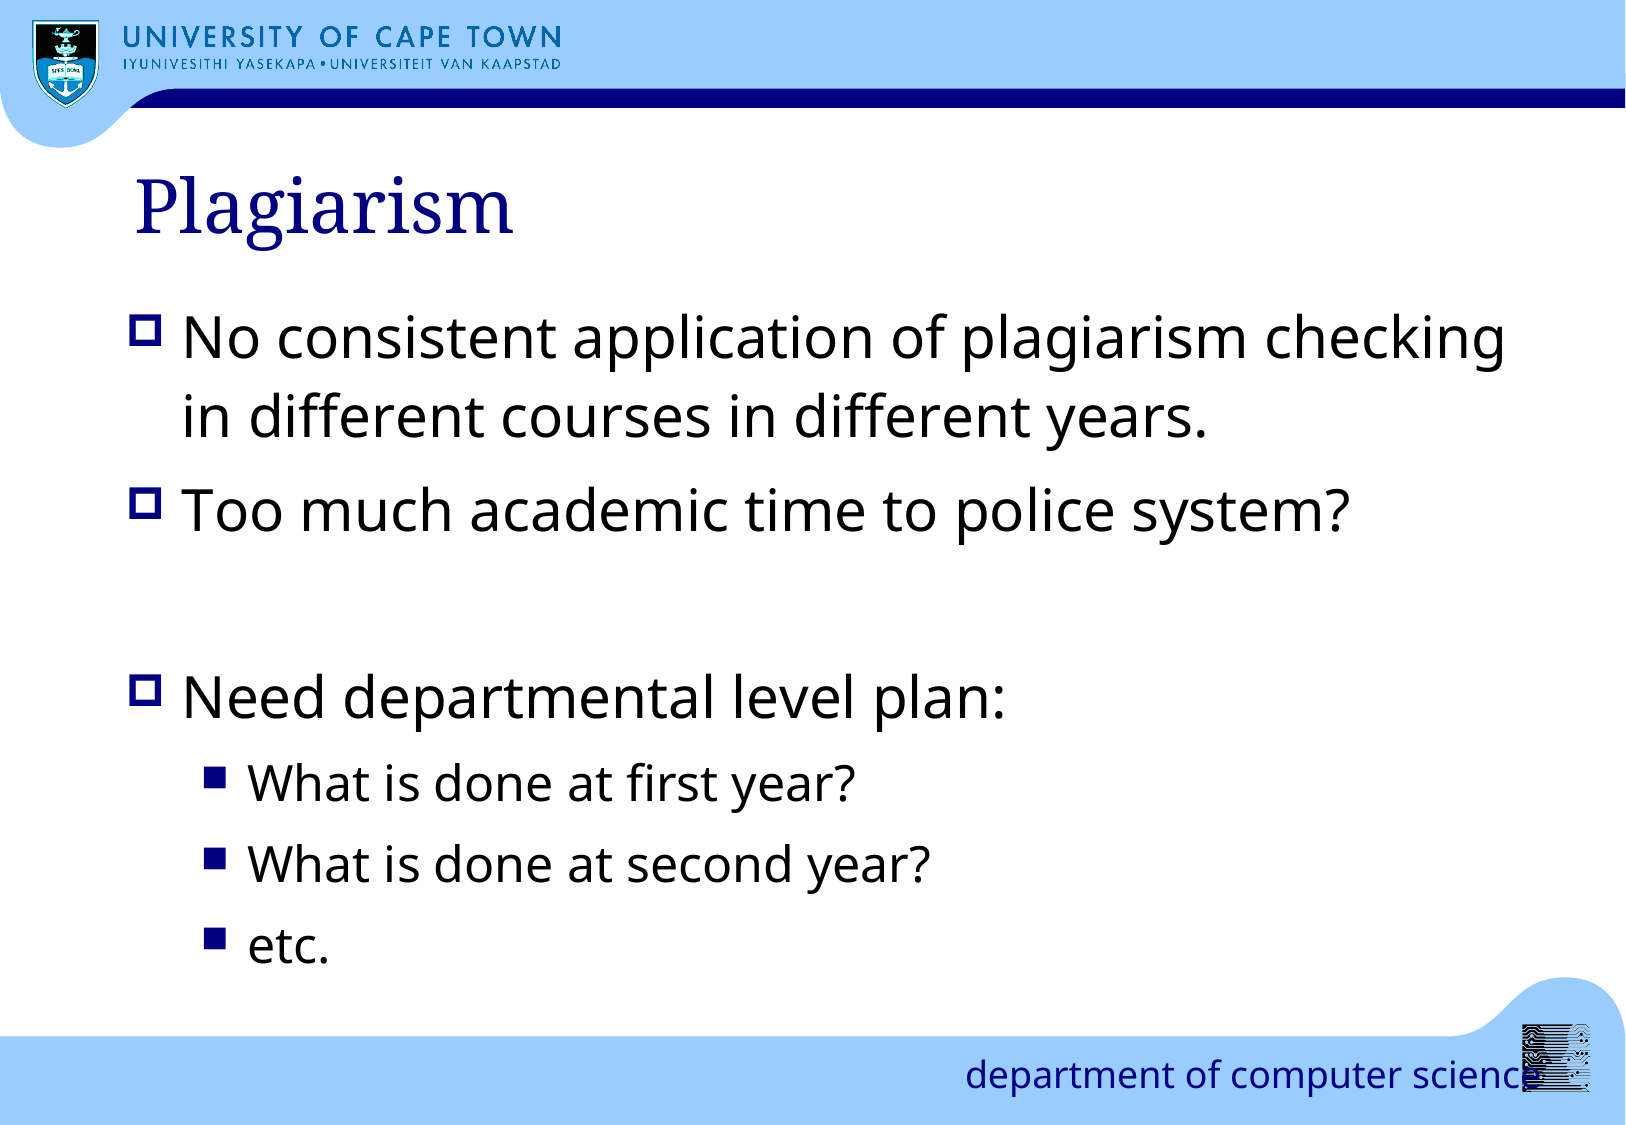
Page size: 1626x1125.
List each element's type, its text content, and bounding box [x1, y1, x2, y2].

picture [32, 20, 100, 109]
picture [1522, 1024, 1591, 1092]
picture [1526, 1070, 1536, 1076]
picture [120, 23, 563, 71]
title Plagiarism [134, 140, 1571, 268]
list No consistent application of plagiarism checking in different courses in different years. Too much academic time to police system? Need departmental level plan: What is done at first year? What is done at second year? etc. [125, 296, 1570, 1039]
